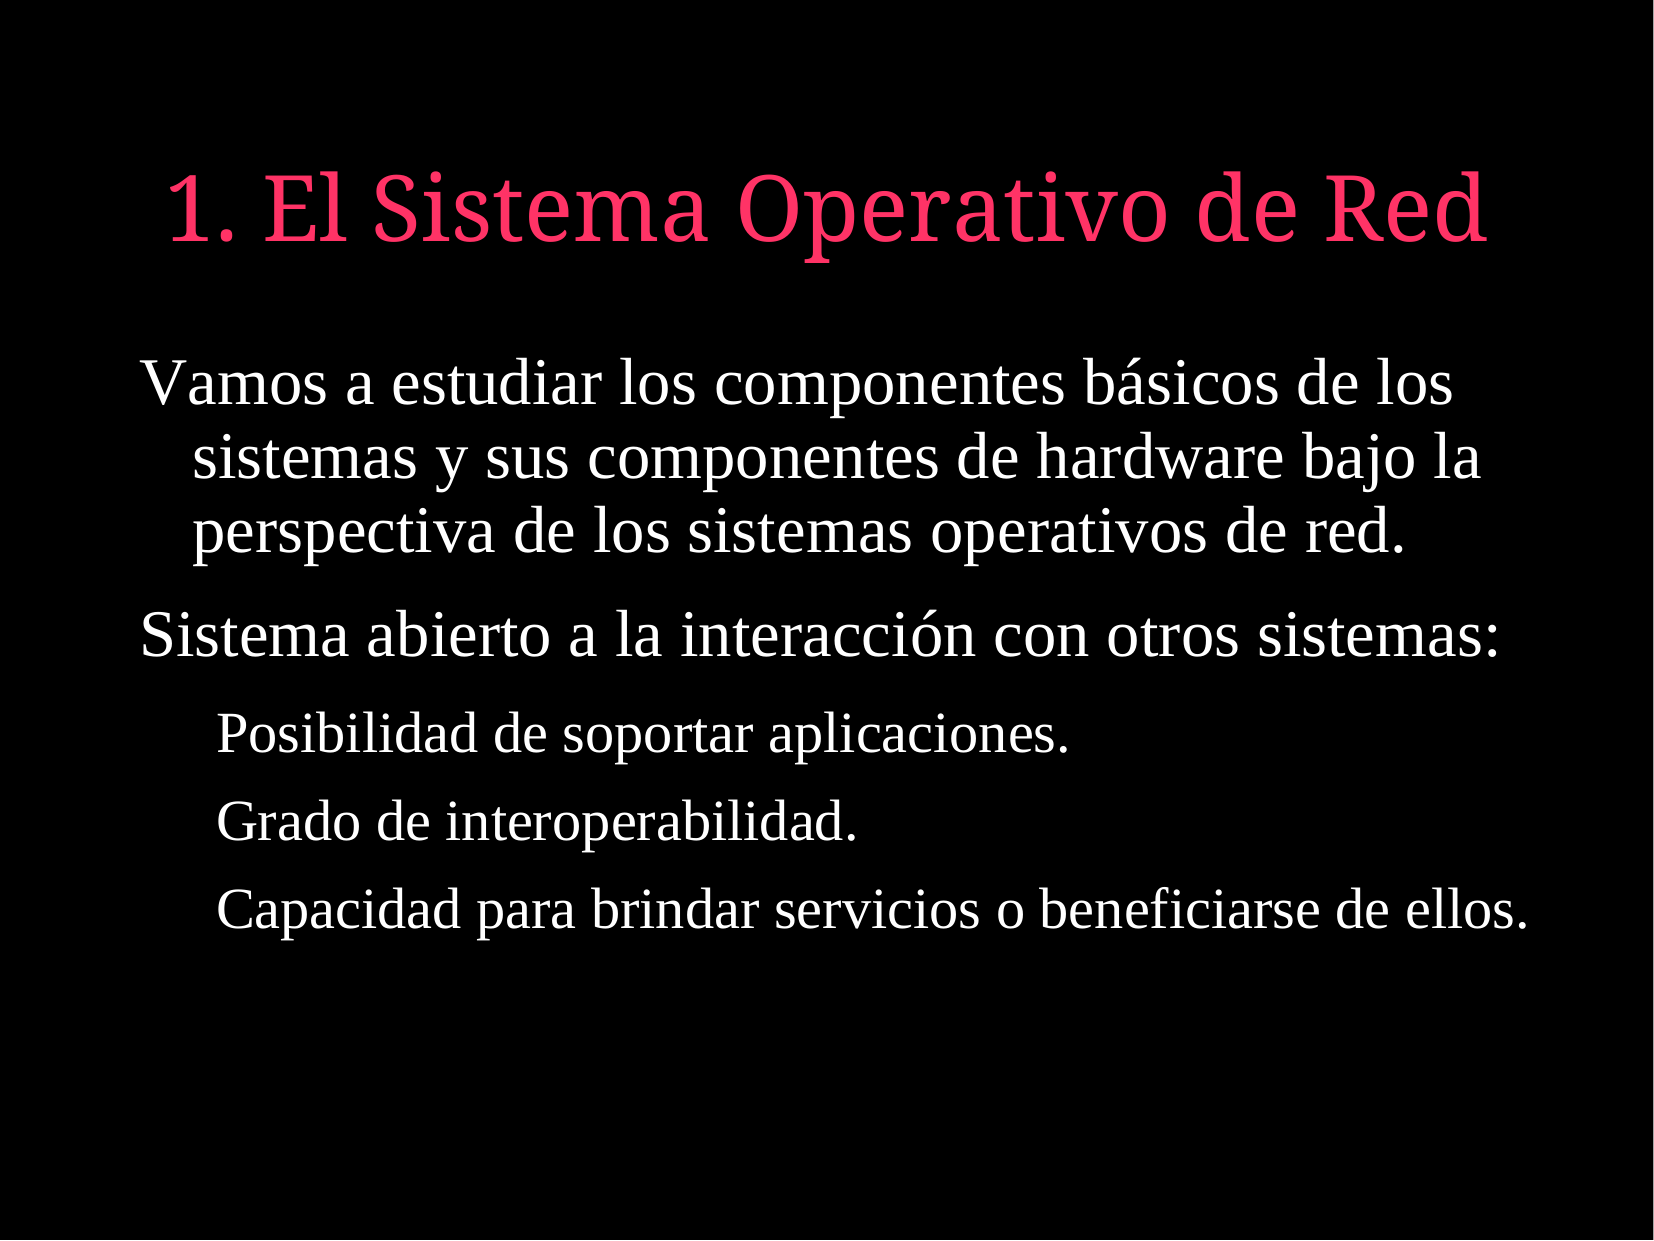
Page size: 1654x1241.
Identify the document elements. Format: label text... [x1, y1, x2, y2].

list Vamos a estudiar los componentes básicos de los sistemas y sus componentes de hardware bajo la perspectiva de los sistemas operativos de red. Sistema abierto a la interacción con otros sistemas: Posibilidad de soportar aplicaciones. Grado de interoperabilidad. Capacidad para brindar servicios o beneficiarse de ellos. [121, 344, 1534, 1127]
title 1. El Sistema Operativo de Red [121, 102, 1534, 311]
